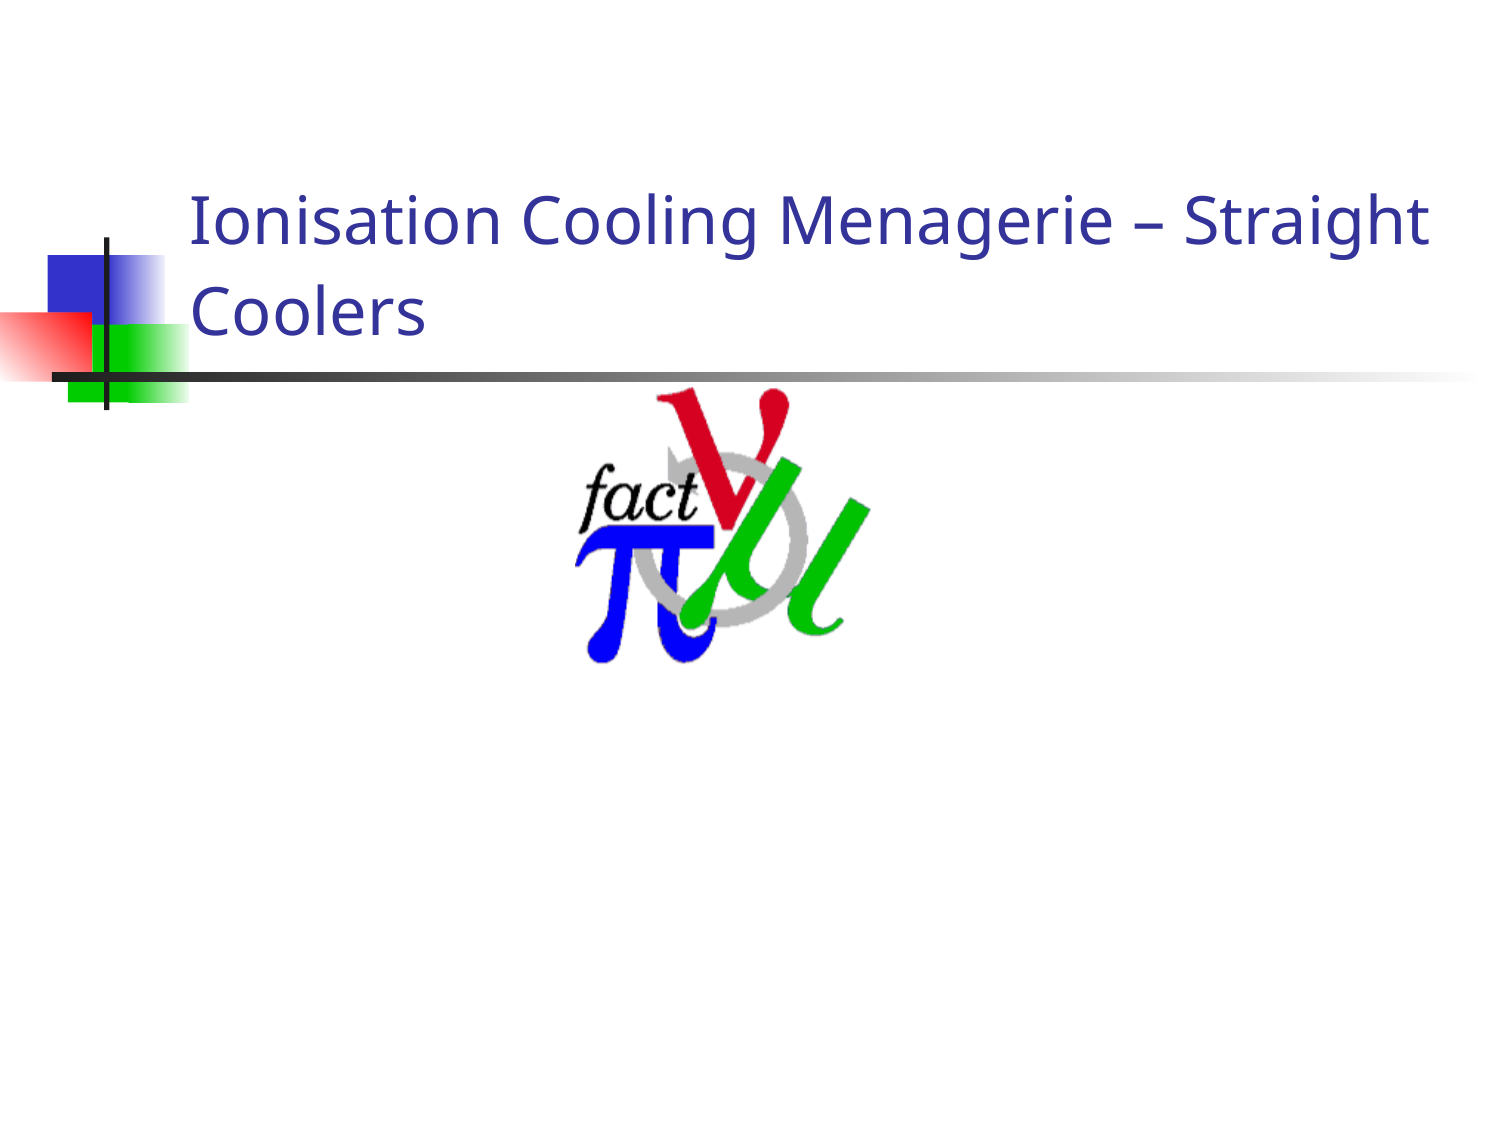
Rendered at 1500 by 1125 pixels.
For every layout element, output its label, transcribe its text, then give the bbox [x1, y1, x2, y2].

title Ionisation Cooling Menagerie – Straight Coolers [174, 174, 1450, 363]
picture [575, 387, 872, 676]
